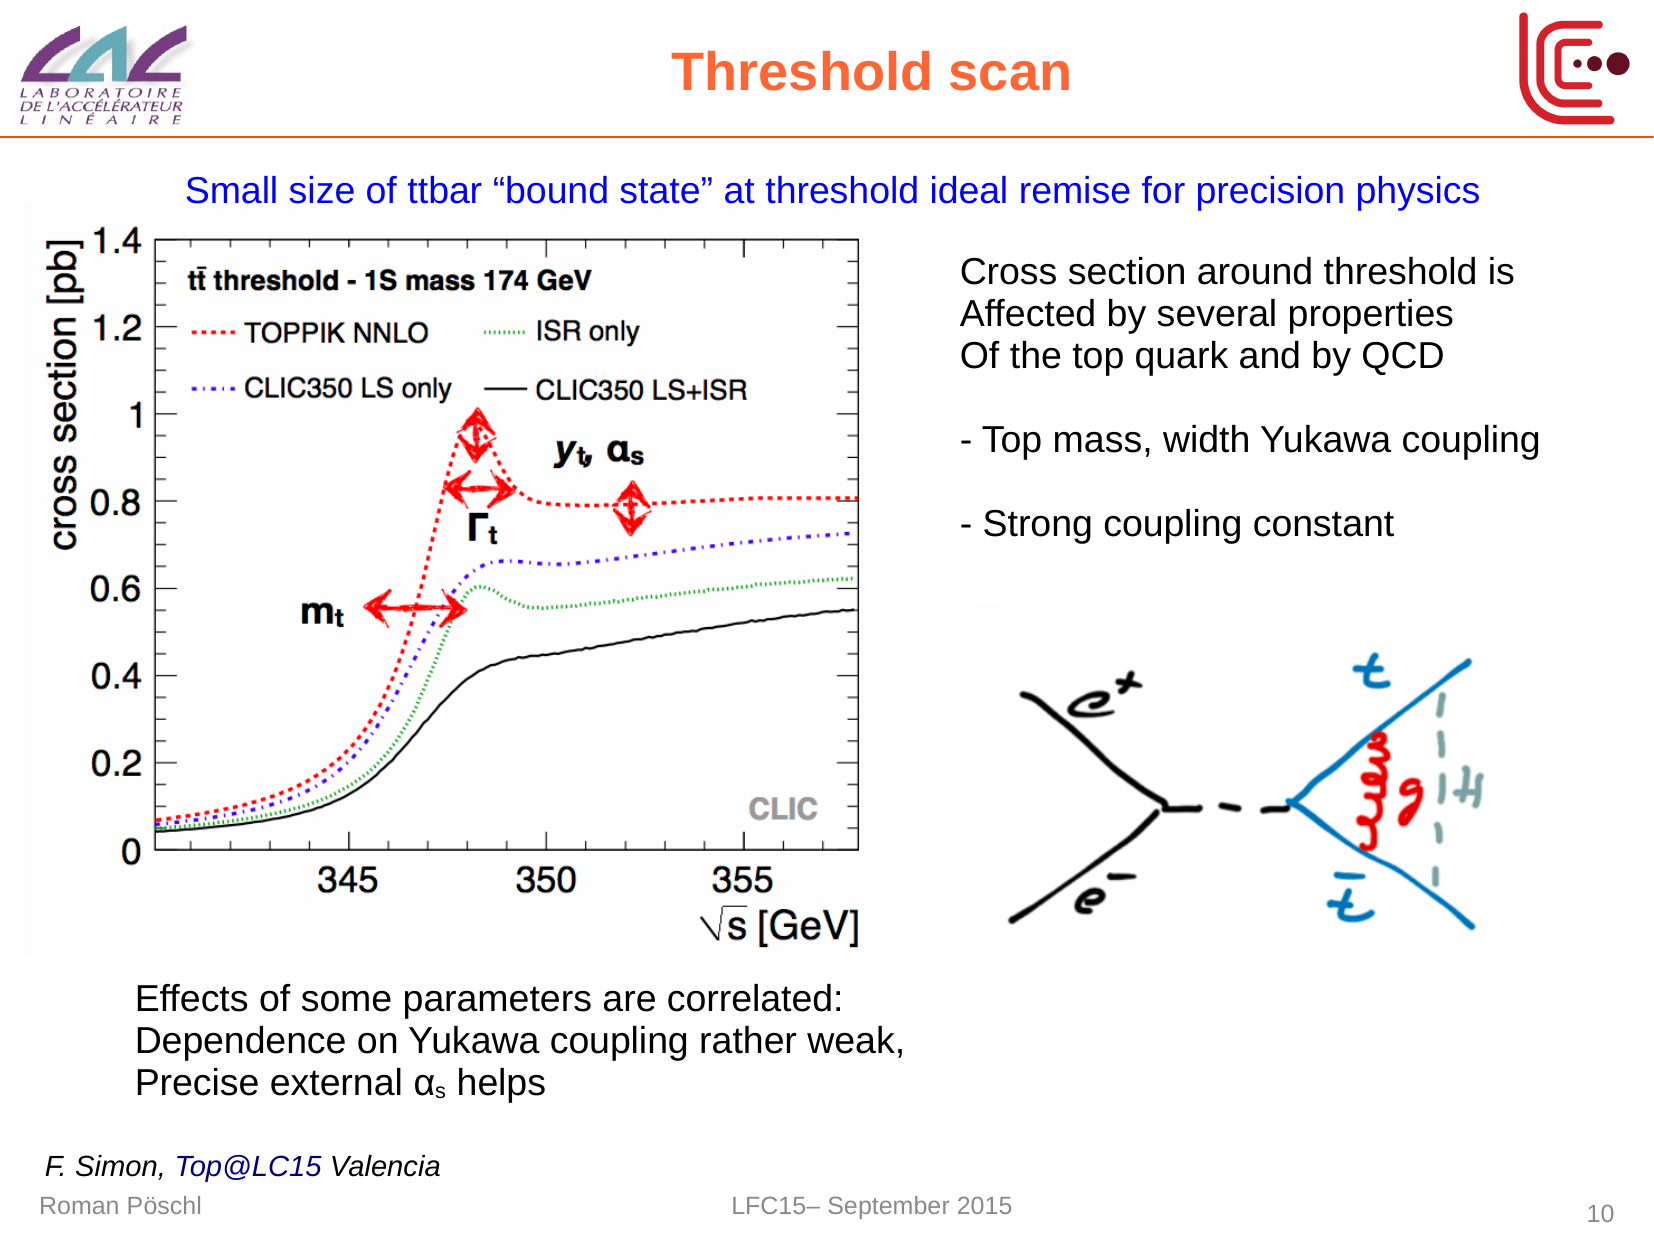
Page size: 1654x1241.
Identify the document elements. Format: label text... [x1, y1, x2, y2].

picture [975, 602, 1531, 963]
picture [24, 204, 887, 955]
text_box Effects of some parameters are correlated: Dependence on Yukawa coupling rather weak, Precise external αs helps [120, 970, 926, 1166]
text_box F. Simon, Top@LC15 Valencia [30, 1142, 463, 1191]
text_box Cross section around threshold is Affected by several properties Of the top quark and by QCD - Top mass, width Yukawa coupling - Strong coupling constant [945, 242, 1565, 552]
picture [1508, 2, 1641, 135]
title Threshold scan [128, 29, 1617, 113]
picture [17, 22, 199, 127]
text_box Small size of ttbar “bound state” at threshold ideal remise for precision physics [169, 162, 1499, 220]
